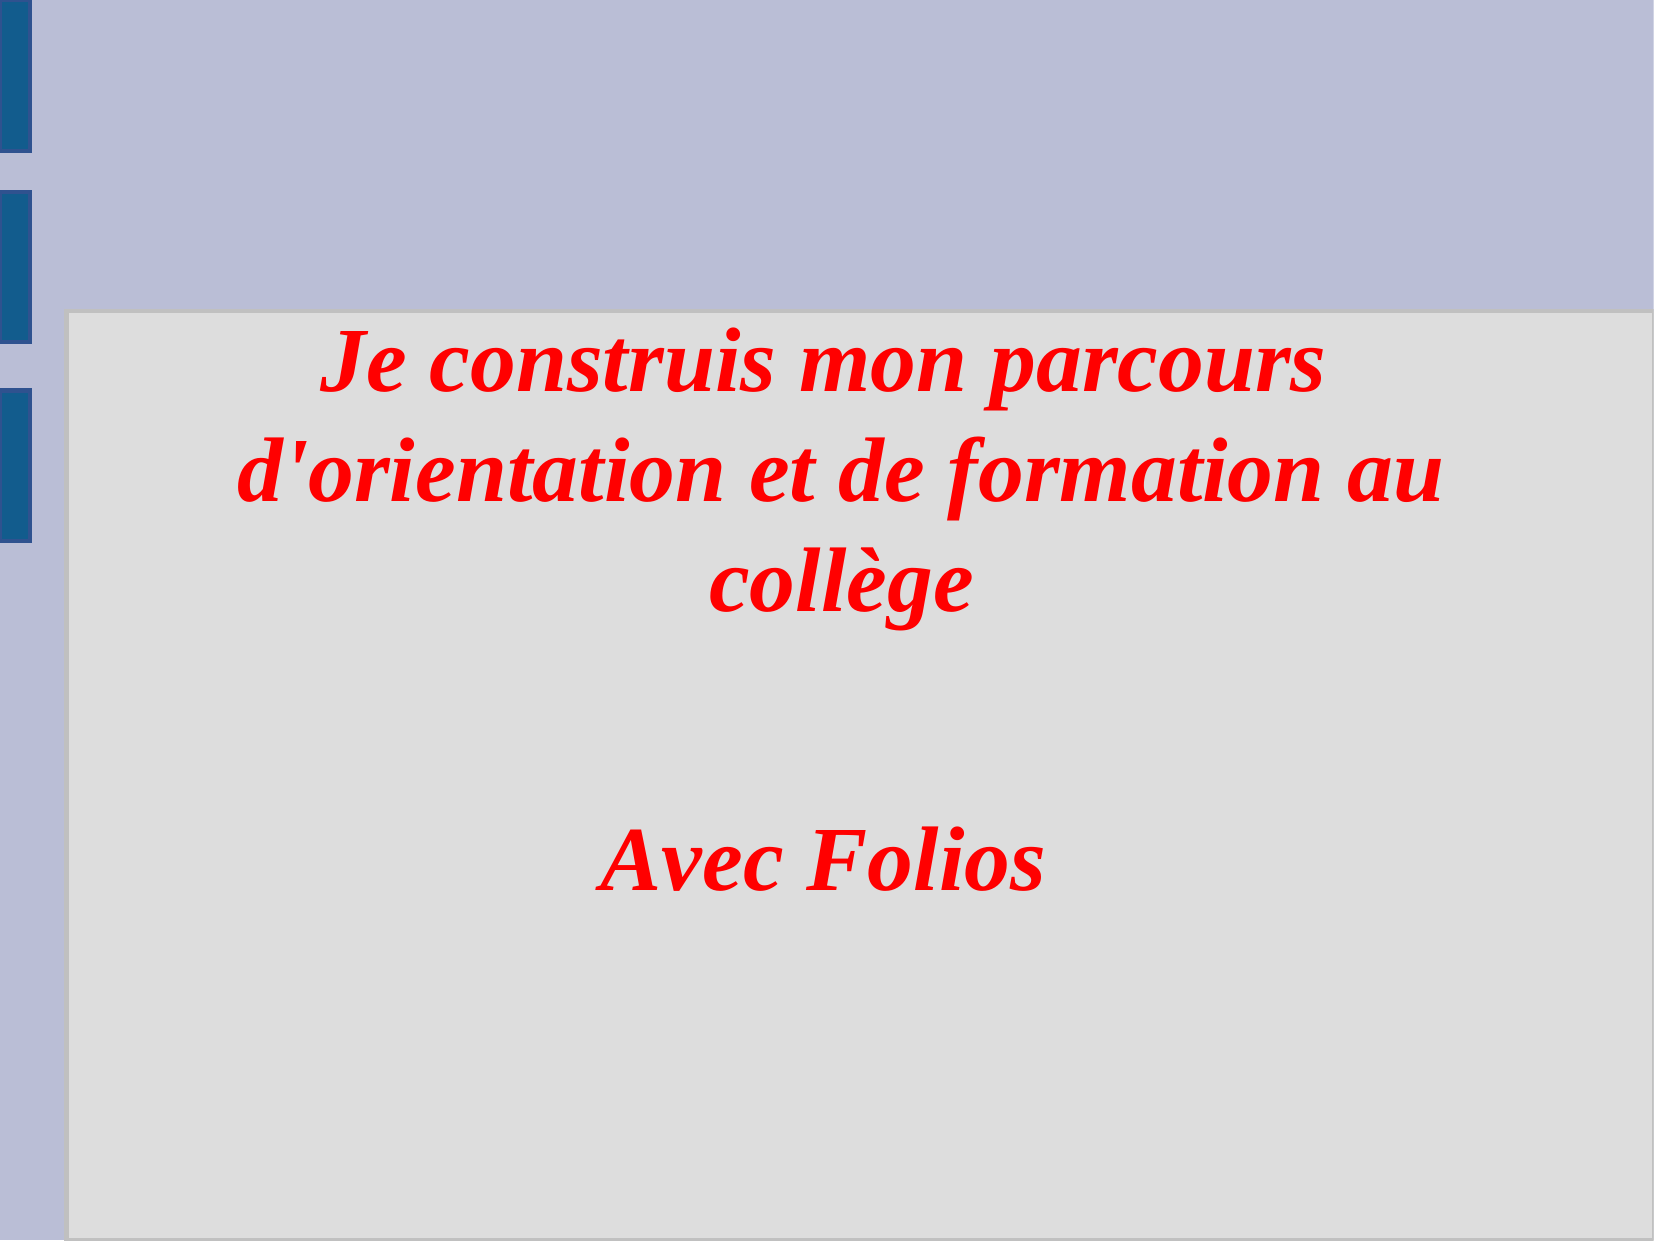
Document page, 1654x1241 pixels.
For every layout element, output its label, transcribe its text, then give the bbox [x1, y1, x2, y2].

subtitle Je construis mon parcours d'orientation et de formation au collège Avec Folios [118, 87, 1531, 1123]
